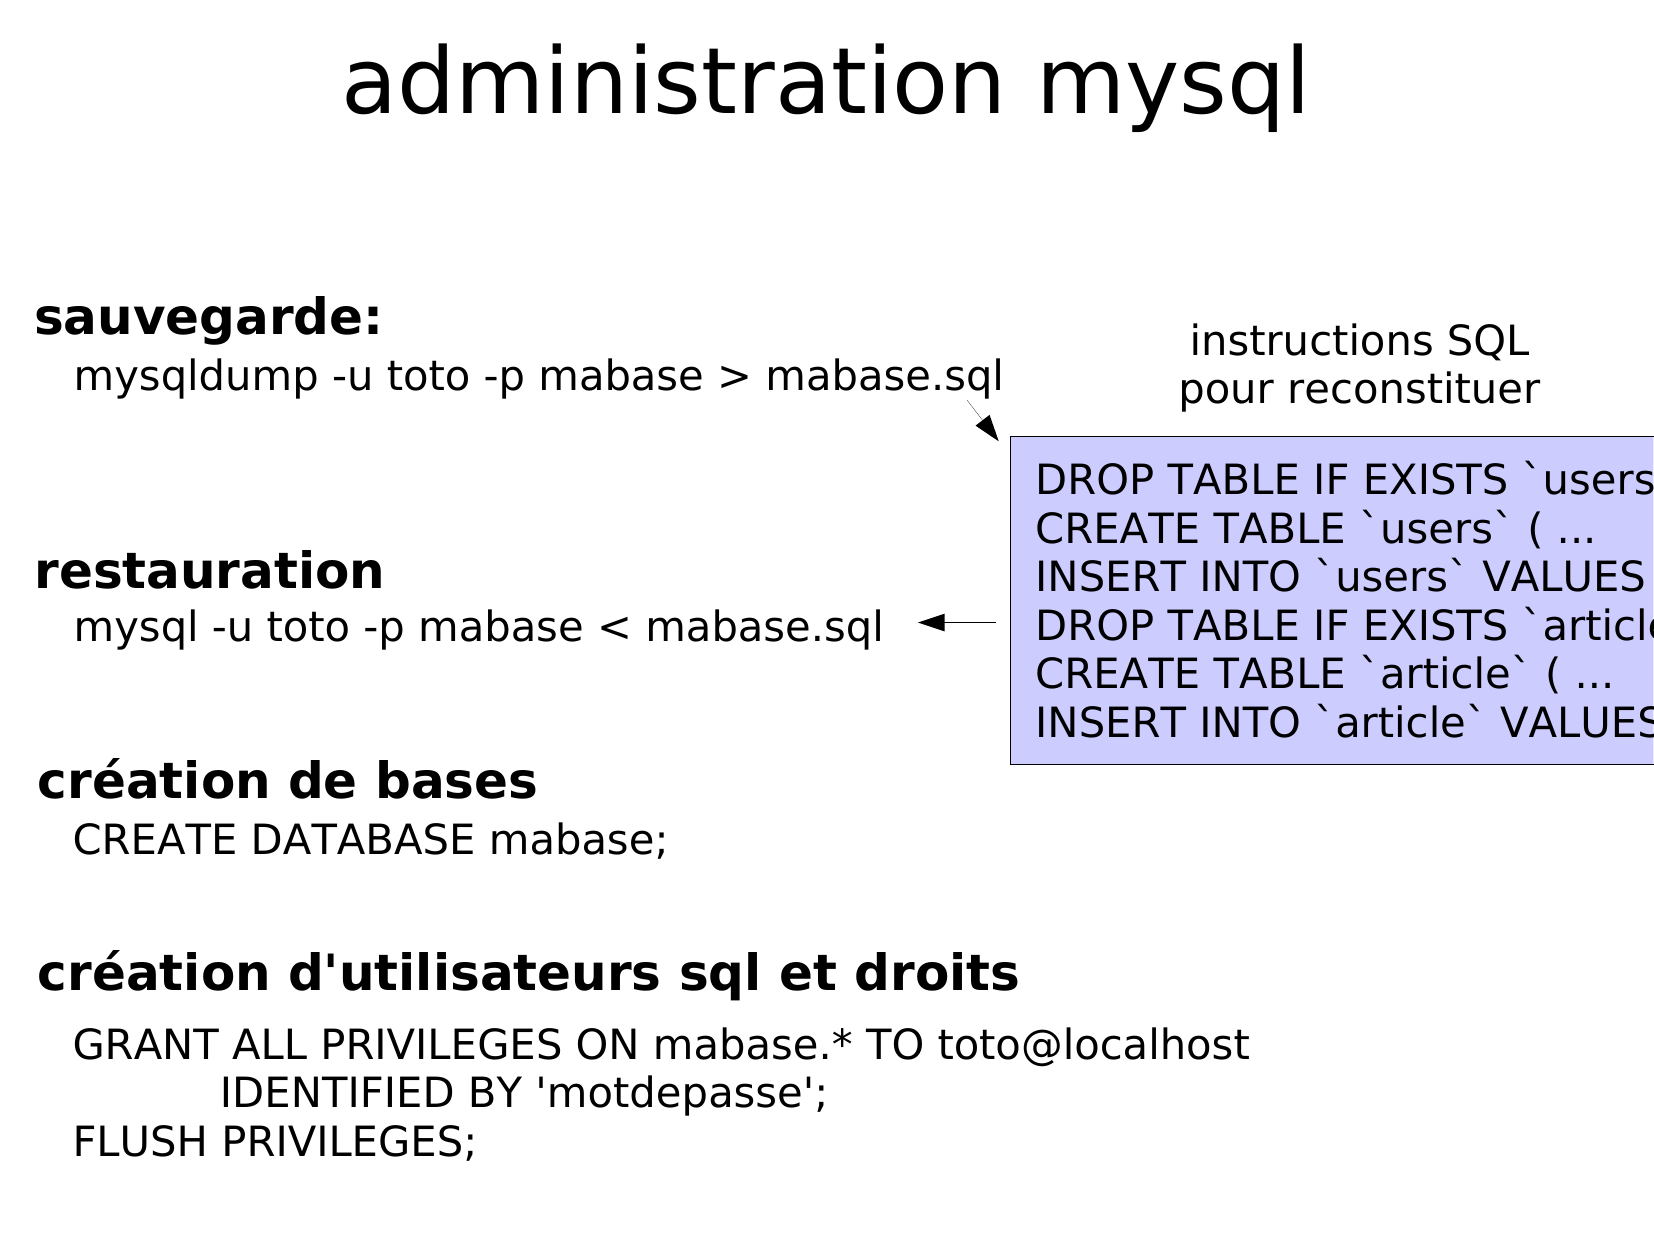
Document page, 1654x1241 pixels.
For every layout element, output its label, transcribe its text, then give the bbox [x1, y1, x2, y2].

text_box mysqldump -u toto -p mabase > mabase.sql [73, 351, 1018, 401]
title administration mysql [0, 17, 1654, 143]
text_box instructions SQL pour reconstituer [1178, 316, 1541, 414]
text_box sauvegarde: [34, 288, 384, 347]
text_box restauration [34, 542, 386, 601]
text_box création de bases [37, 752, 539, 811]
text_box [1010, 436, 1654, 765]
text_box mysql -u toto -p mabase < mabase.sql [73, 602, 885, 652]
text_box CREATE DATABASE mabase; [72, 815, 670, 865]
text_box création d'utilisateurs sql et droits [37, 943, 1022, 1002]
text_box GRANT ALL PRIVILEGES ON mabase.* TO toto@localhost IDENTIFIED BY 'motdepasse'; FLUSH PRIVILEGES; [72, 1020, 1264, 1166]
text_box DROP TABLE IF EXISTS `users`; CREATE TABLE `users` ( ... INSERT INTO `users` VALUES (' ... DROP TABLE IF EXISTS `article`; CREATE TABLE `article` ( ... INSERT INTO `article` VALUES (' ... [1035, 456, 1654, 796]
